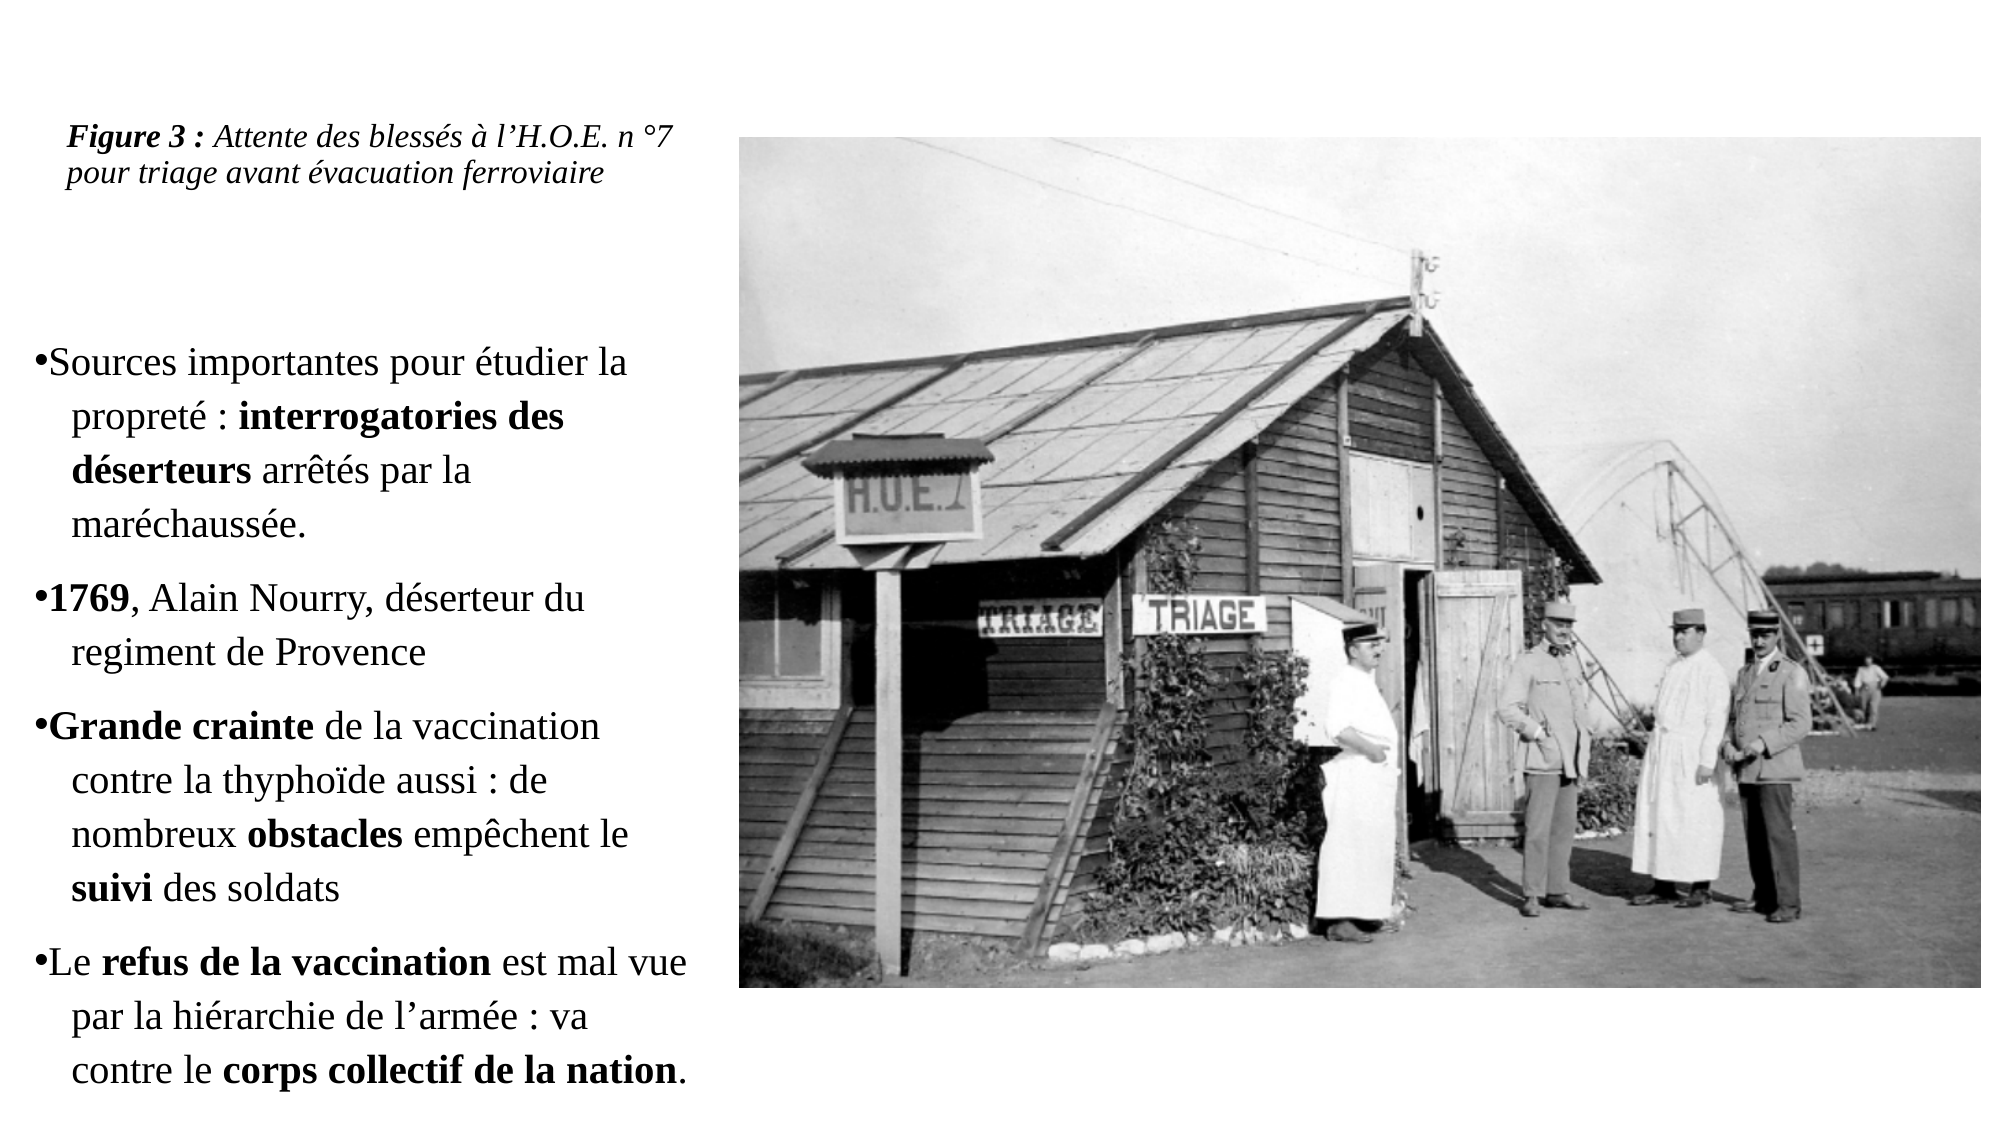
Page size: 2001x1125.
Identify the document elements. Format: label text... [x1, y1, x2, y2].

list Sources importantes pour étudier la propreté : interrogatories des déserteurs arrêtés par la maréchaussée. 1769, Alain Nourry, déserteur du regiment de Provence Grande crainte de la vaccination contre la thyphoïde aussi : de nombreux obstacles empêchent le suivi des soldats Le refus de la vaccination est mal vue par la hiérarchie de l’armée : va contre le corps collectif de la nation. [19, 322, 707, 1125]
title Figure 3 : Attente des blessés à l’H.O.E. n °7 pour triage avant évacuation ferroviaire [51, 0, 739, 199]
picture [739, 137, 1981, 988]
